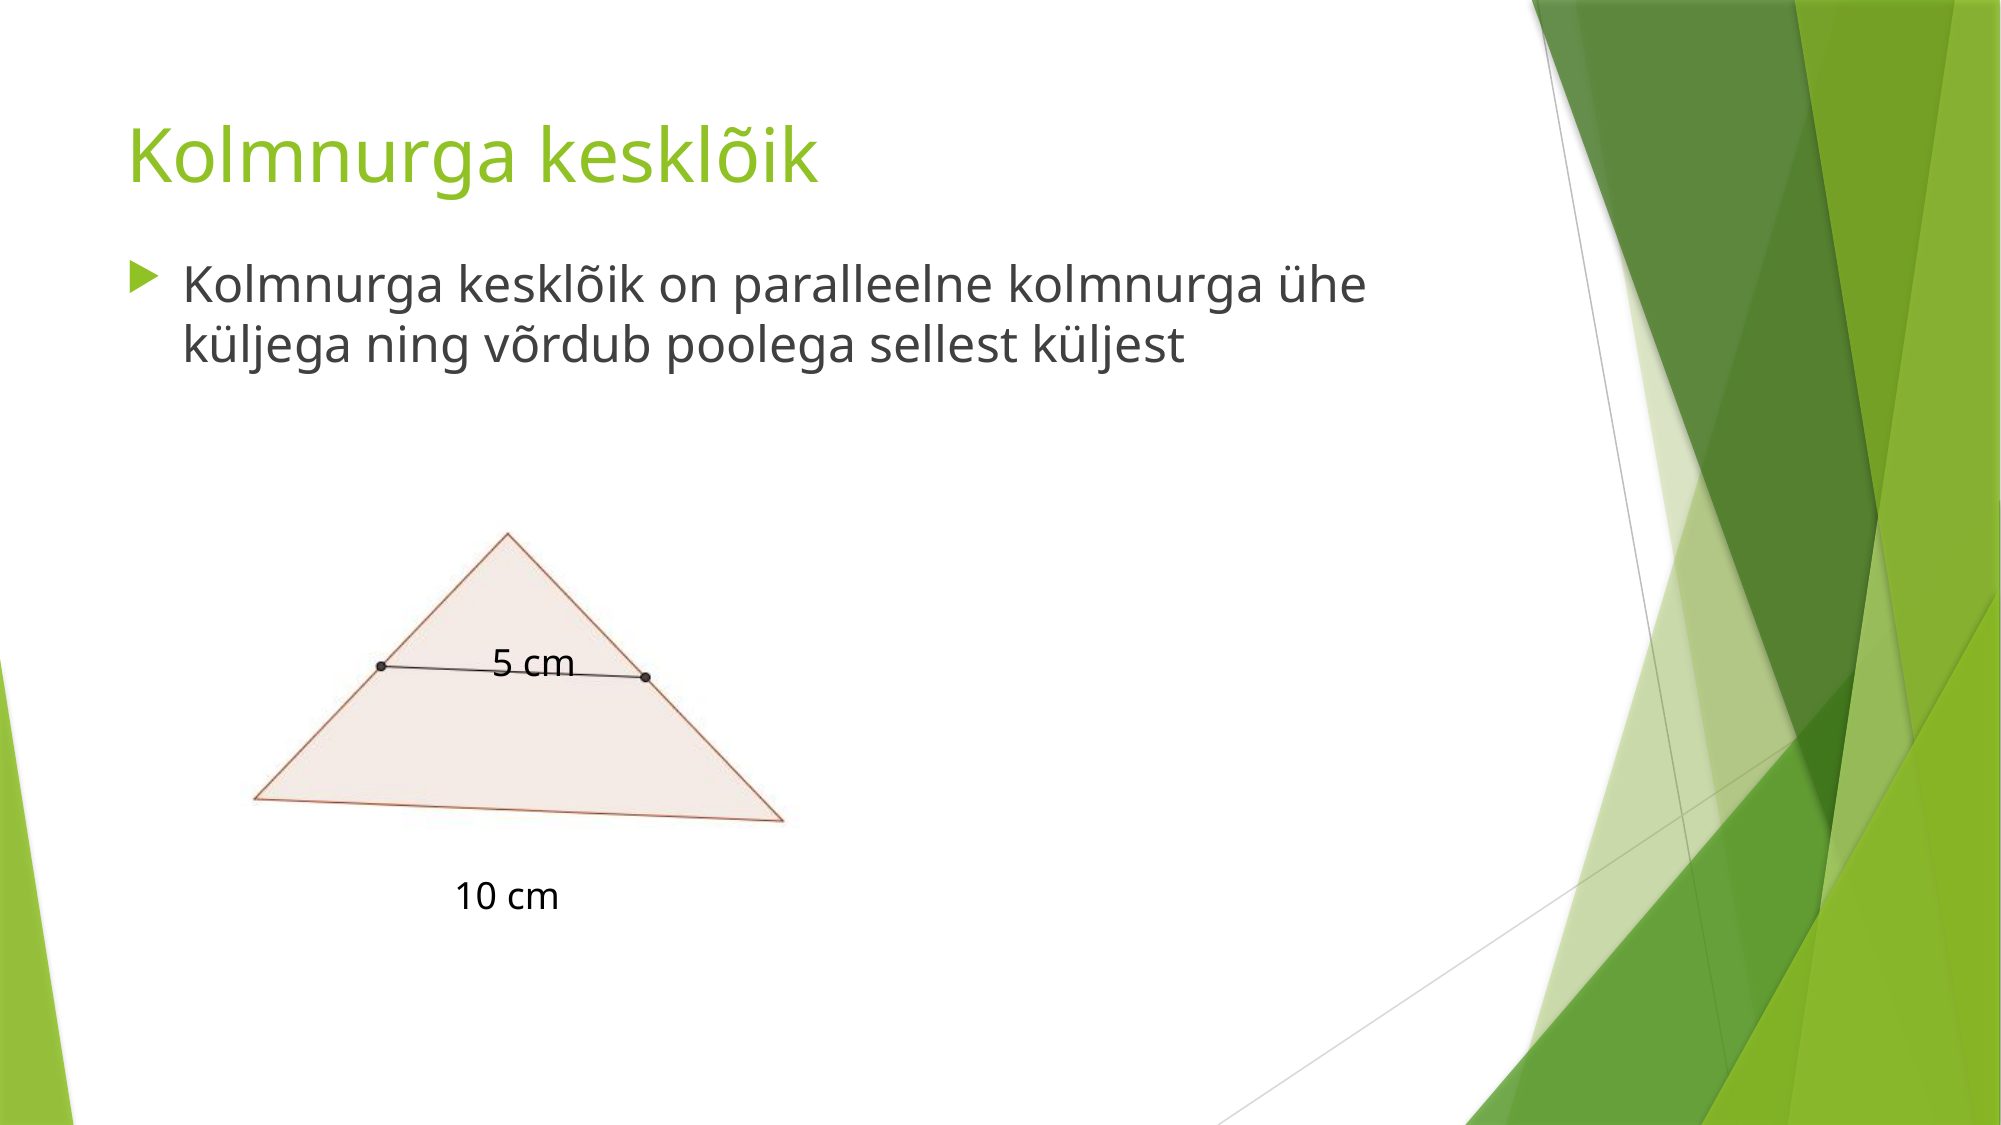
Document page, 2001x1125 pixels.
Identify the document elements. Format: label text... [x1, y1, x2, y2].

picture [239, 502, 849, 882]
text_box 10 cm [439, 864, 575, 925]
list Kolmnurga kesklõik on paralleelne kolmnurga ühe küljega ning võrdub poolega sellest küljest [111, 244, 1522, 882]
text_box 5 cm [477, 631, 591, 692]
title Kolmnurga kesklõik [111, 100, 1522, 244]
